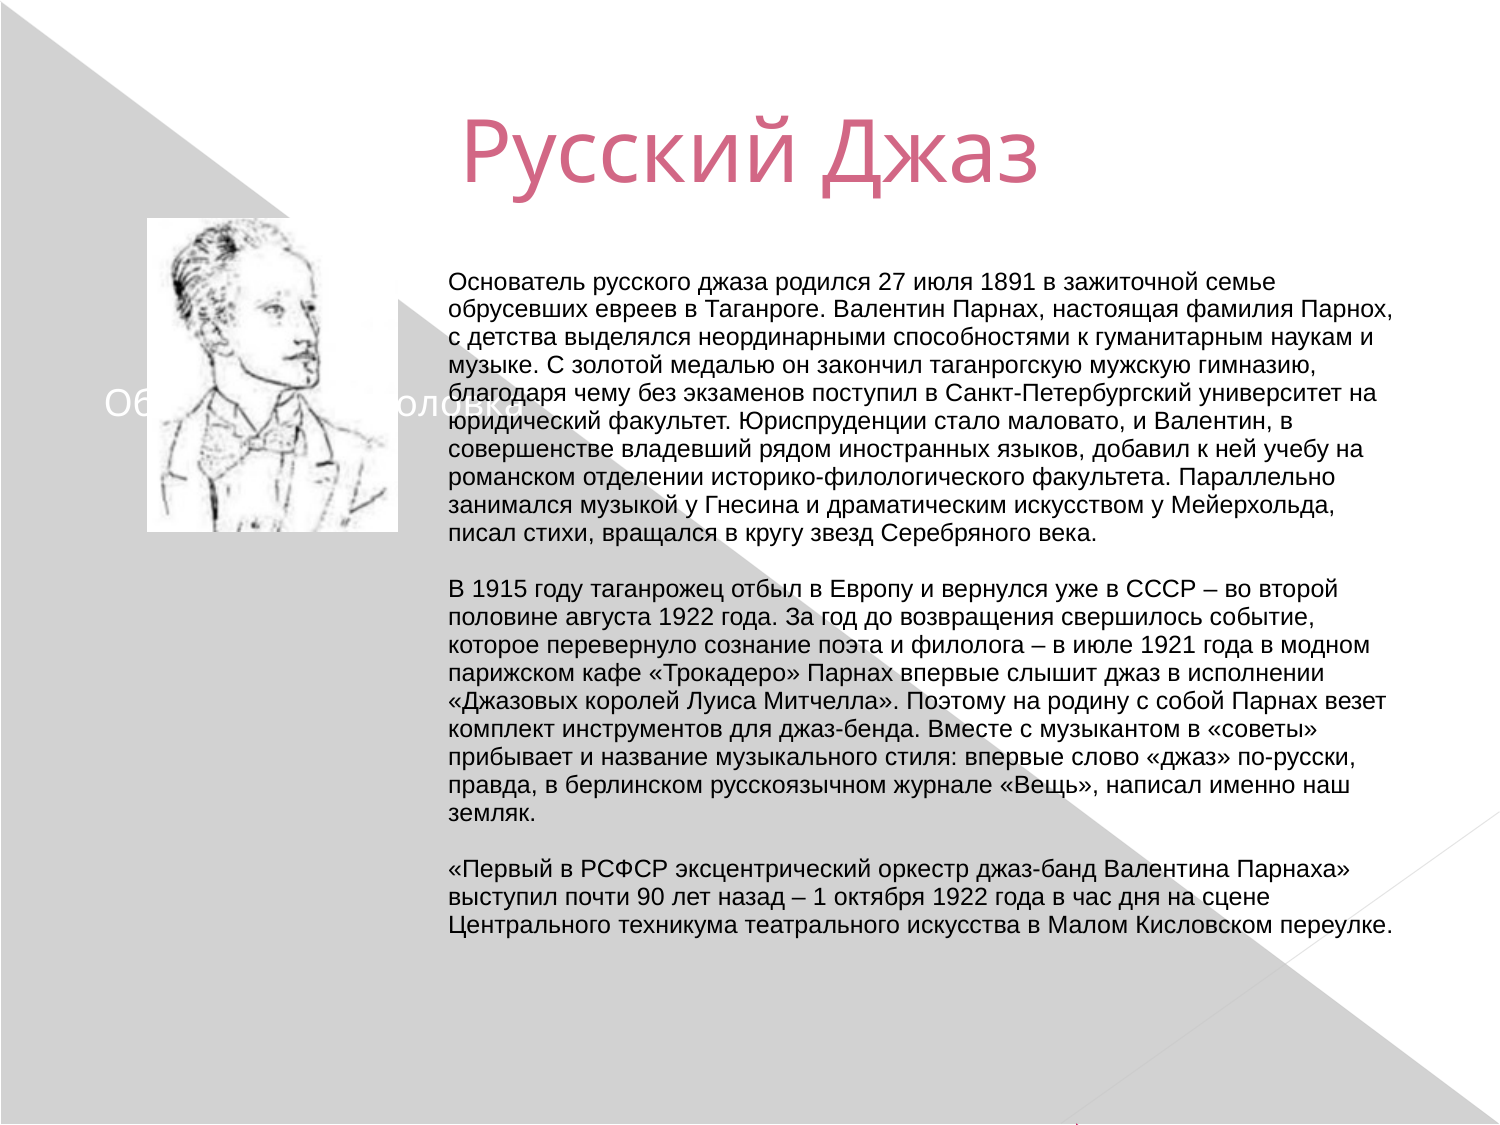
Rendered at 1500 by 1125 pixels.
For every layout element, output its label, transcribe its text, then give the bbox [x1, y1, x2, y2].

subtitle Русский Джаз [75, 59, 1425, 237]
picture [147, 219, 398, 532]
text_box Основатель русского джаза родился 27 июля 1891 в зажиточной семье обрусевших евреев в Таганроге. Валентин Парнах, настоящая фамилия Парнох, с детства выделялся неординарными способностями к гуманитарным наукам и музыке. С золотой медалью он закончил таганрогскую мужскую гимназию, благодаря чему без экзаменов поступил в Санкт-Петербургский университет на юридический факультет. Юриспруденции стало маловато, и Валентин, в совершенстве владевший рядом иностранных языков, добавил к ней учебу на романском отделении историко-филологического факультета. Параллельно занимался музыкой у Гнесина и драматическим искусством у Мейерхольда, писал стихи, вращался в кругу звезд Серебряного века. В 1915 году таганрожец отбыл в Европу и вернулся уже в СССР – во второй половине августа 1922 года. За год до возвращения свершилось событие, которое перевернуло сознание поэта и филолога – в июле 1921 года в модном парижском кафе «Трокадеро» Парнах впервые слышит джаз в исполнении «Джазовых королей Луиса Митчелла». Поэтому на родину с собой Парнах везет комплект инструментов для джаз-бенда. Вместе с музыкантом в «советы» прибывает и название музыкального стиля: впервые слово «джаз» по-русски, правда, в берлинском русскоязычном журнале «Вещь», написал именно наш земляк. «Первый в РСФСР эксцентрический оркестр джаз-банд Валентина Парнаха» выступил почти 90 лет назад – 1 октября 1922 года в час дня на сцене Центрального техникума театрального искусства в Малом Кисловском переулке. [433, 259, 1418, 975]
